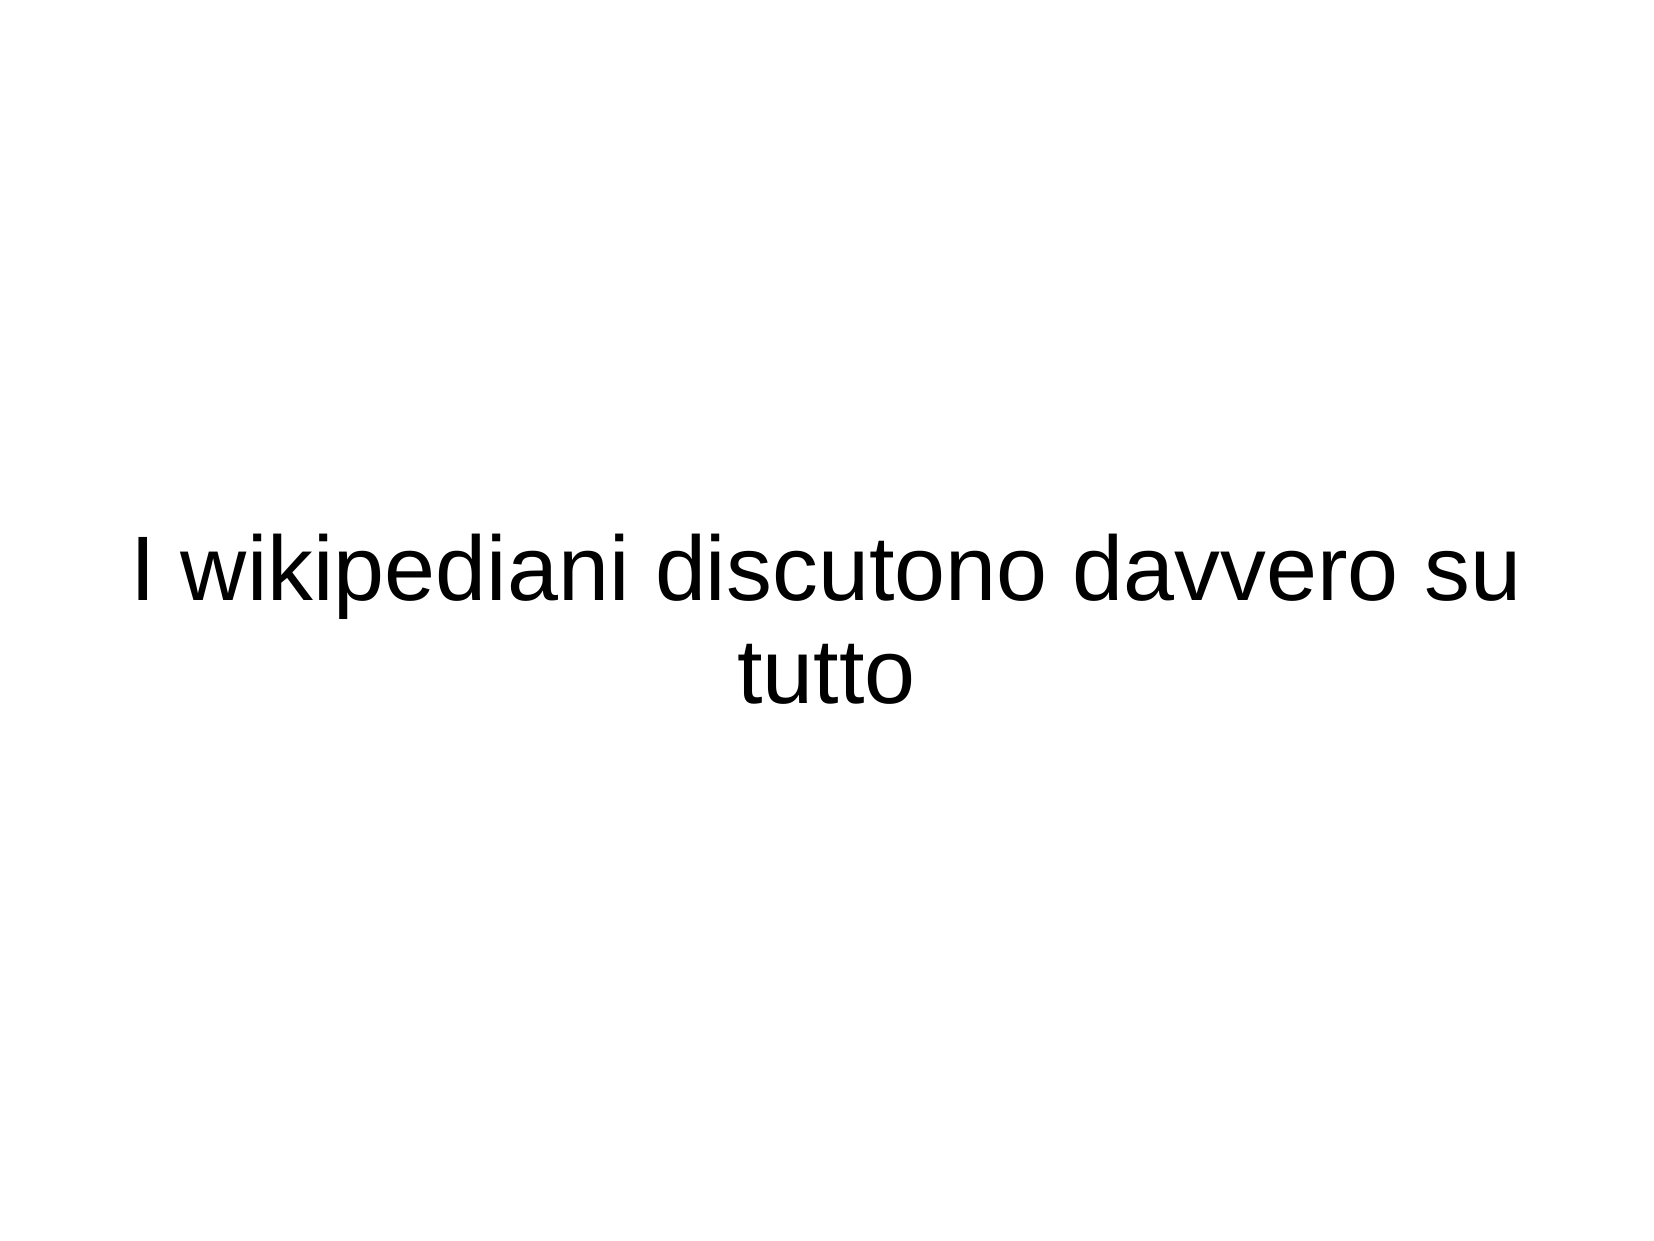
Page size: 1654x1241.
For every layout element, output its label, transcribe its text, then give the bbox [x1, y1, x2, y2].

title I wikipediani discutono davvero su tutto [82, 516, 1571, 724]
